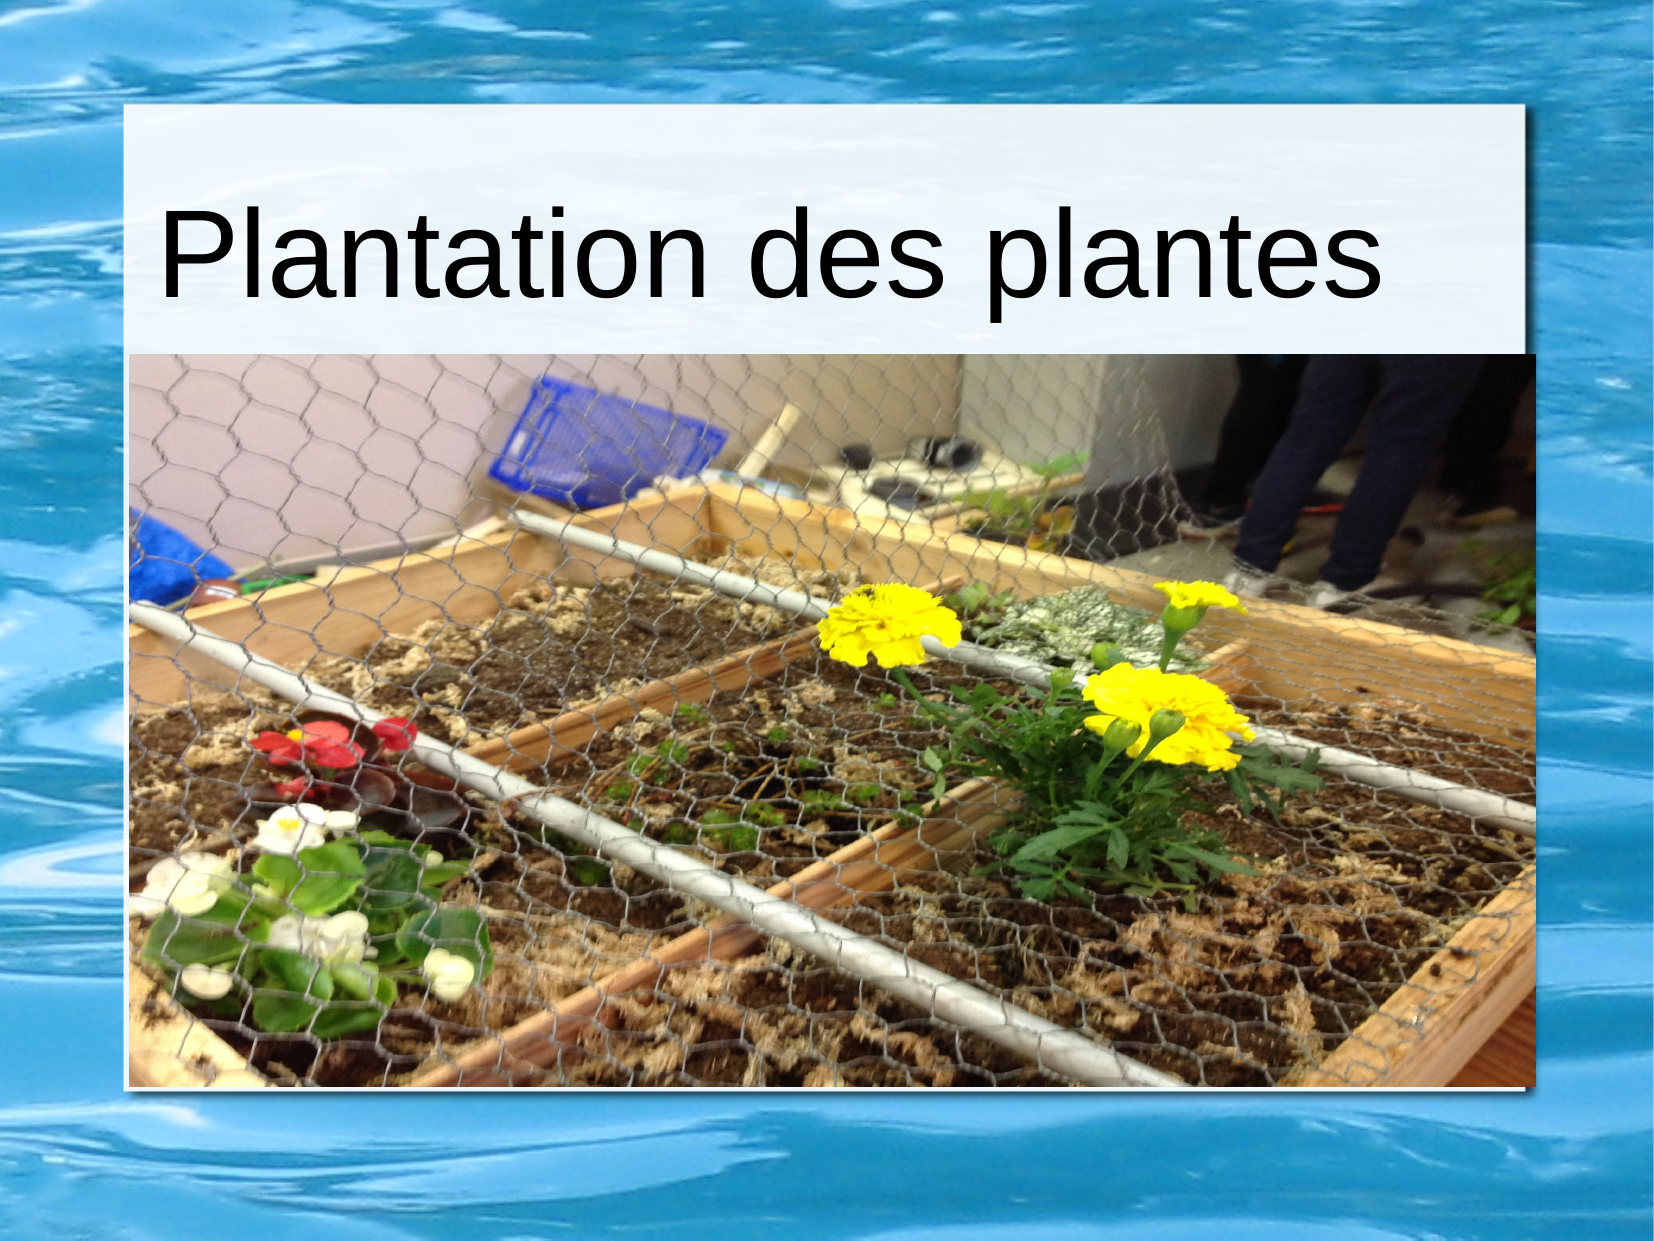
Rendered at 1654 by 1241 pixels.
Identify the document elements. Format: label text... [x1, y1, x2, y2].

picture [0, 0, 1654, 1241]
text_box Plantation des plantes [141, 177, 1418, 332]
